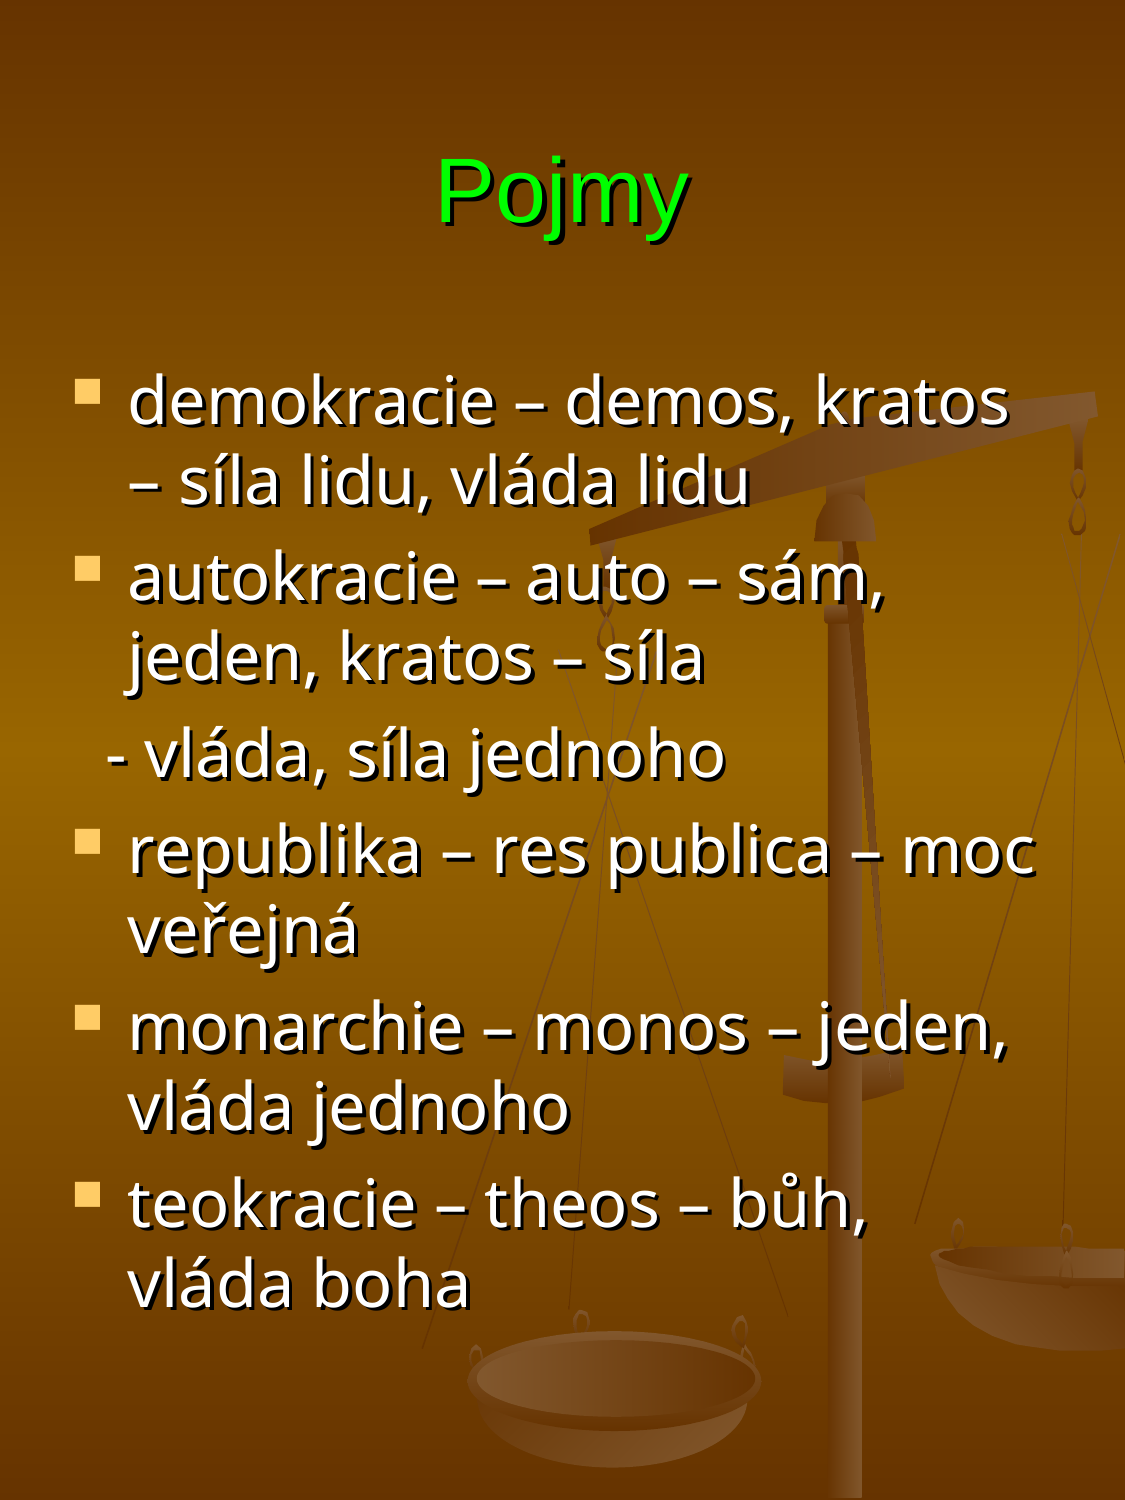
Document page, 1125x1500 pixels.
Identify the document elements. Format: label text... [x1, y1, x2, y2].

list demokracie – demos, kratos – síla lidu, vláda lidu autokracie – auto – sám, jeden, kratos – síla - vláda, síla jednoho republika – res publica – moc veřejná monarchie – monos – jeden, vláda jednoho teokracie – theos – bůh, vláda boha [56, 349, 1069, 1425]
title Pojmy [56, 60, 1069, 311]
